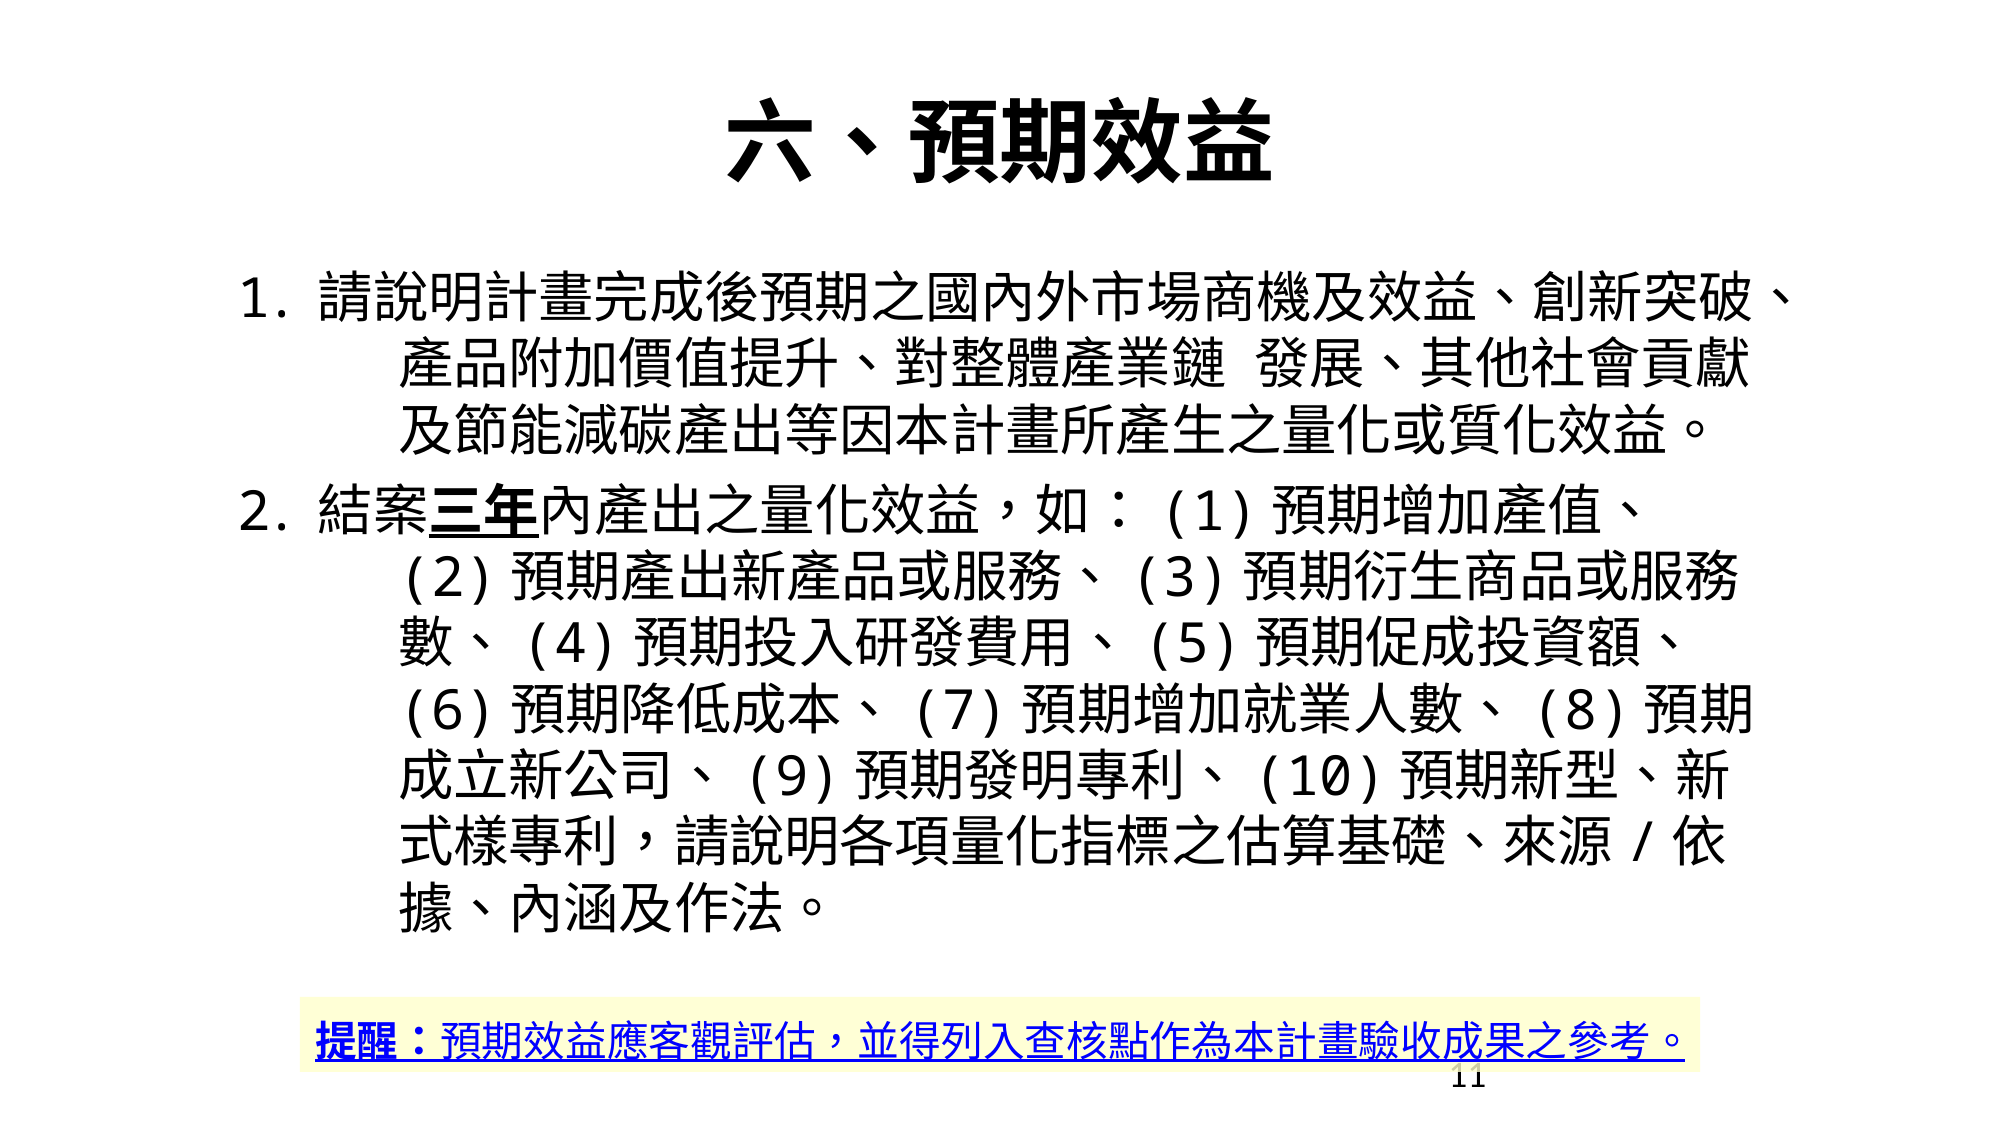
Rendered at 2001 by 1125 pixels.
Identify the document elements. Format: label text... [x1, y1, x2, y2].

text_box 請說明計畫完成後預期之國內外市場商機及效益、創新突破、產品附加價值提升、對整體產業鏈 發展、其他社會貢獻及節能減碳產出等因本計畫所產生之量化或質化效益。 結案三年內產出之量化效益，如：(1)預期增加產值、(2)預期產出新產品或服務、(3)預期衍生商品或服務數、(4)預期投入研發費用、(5)預期促成投資額、(6)預期降低成本、(7)預期增加就業人數、(8)預期成立新公司、(9)預期發明專利、(10)預期新型、新式樣專利，請說明各項量化指標之估算基礎、來源/依據、內涵及作法。 [222, 254, 1778, 1021]
text_box 提醒：預期效益應客觀評估，並得列入查核點作為本計畫驗收成果之參考。 [300, 997, 1700, 1072]
title 六、預期效益 [99, 45, 1900, 233]
text_box 11 [1433, 1042, 1900, 1103]
